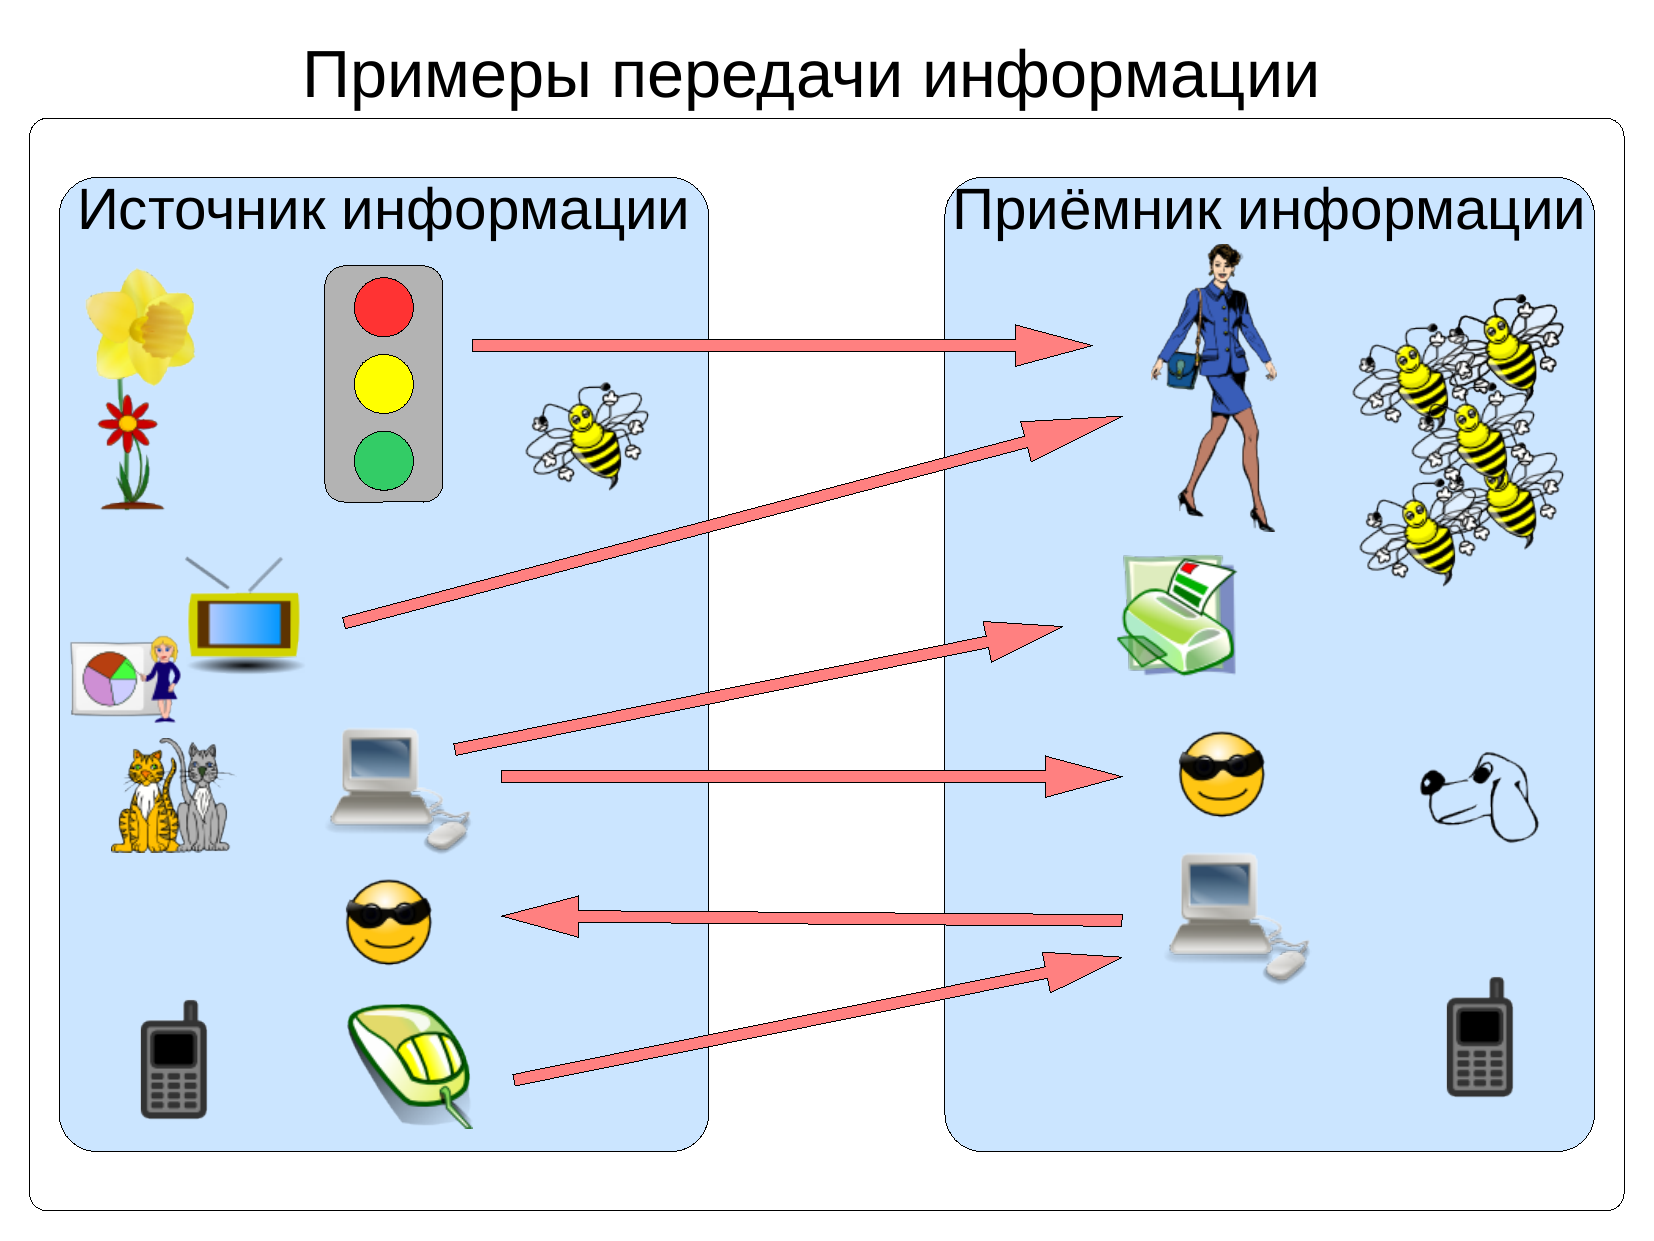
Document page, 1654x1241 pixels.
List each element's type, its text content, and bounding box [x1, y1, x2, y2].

picture [324, 708, 473, 857]
picture [111, 997, 237, 1123]
picture [1157, 719, 1312, 988]
picture [111, 738, 237, 853]
text_box Источник информации [59, 177, 709, 1152]
text_box [29, 118, 1625, 1211]
picture [1417, 974, 1543, 1100]
picture [324, 867, 450, 993]
picture [1116, 554, 1242, 680]
picture [1151, 244, 1277, 532]
text_box Примеры передачи информации [177, 29, 1447, 120]
picture [1417, 738, 1543, 864]
text_box Приёмник информации [944, 177, 1595, 1152]
picture [347, 1003, 473, 1129]
picture [1351, 288, 1565, 598]
picture [524, 376, 650, 502]
picture [69, 265, 207, 514]
picture [64, 554, 308, 728]
